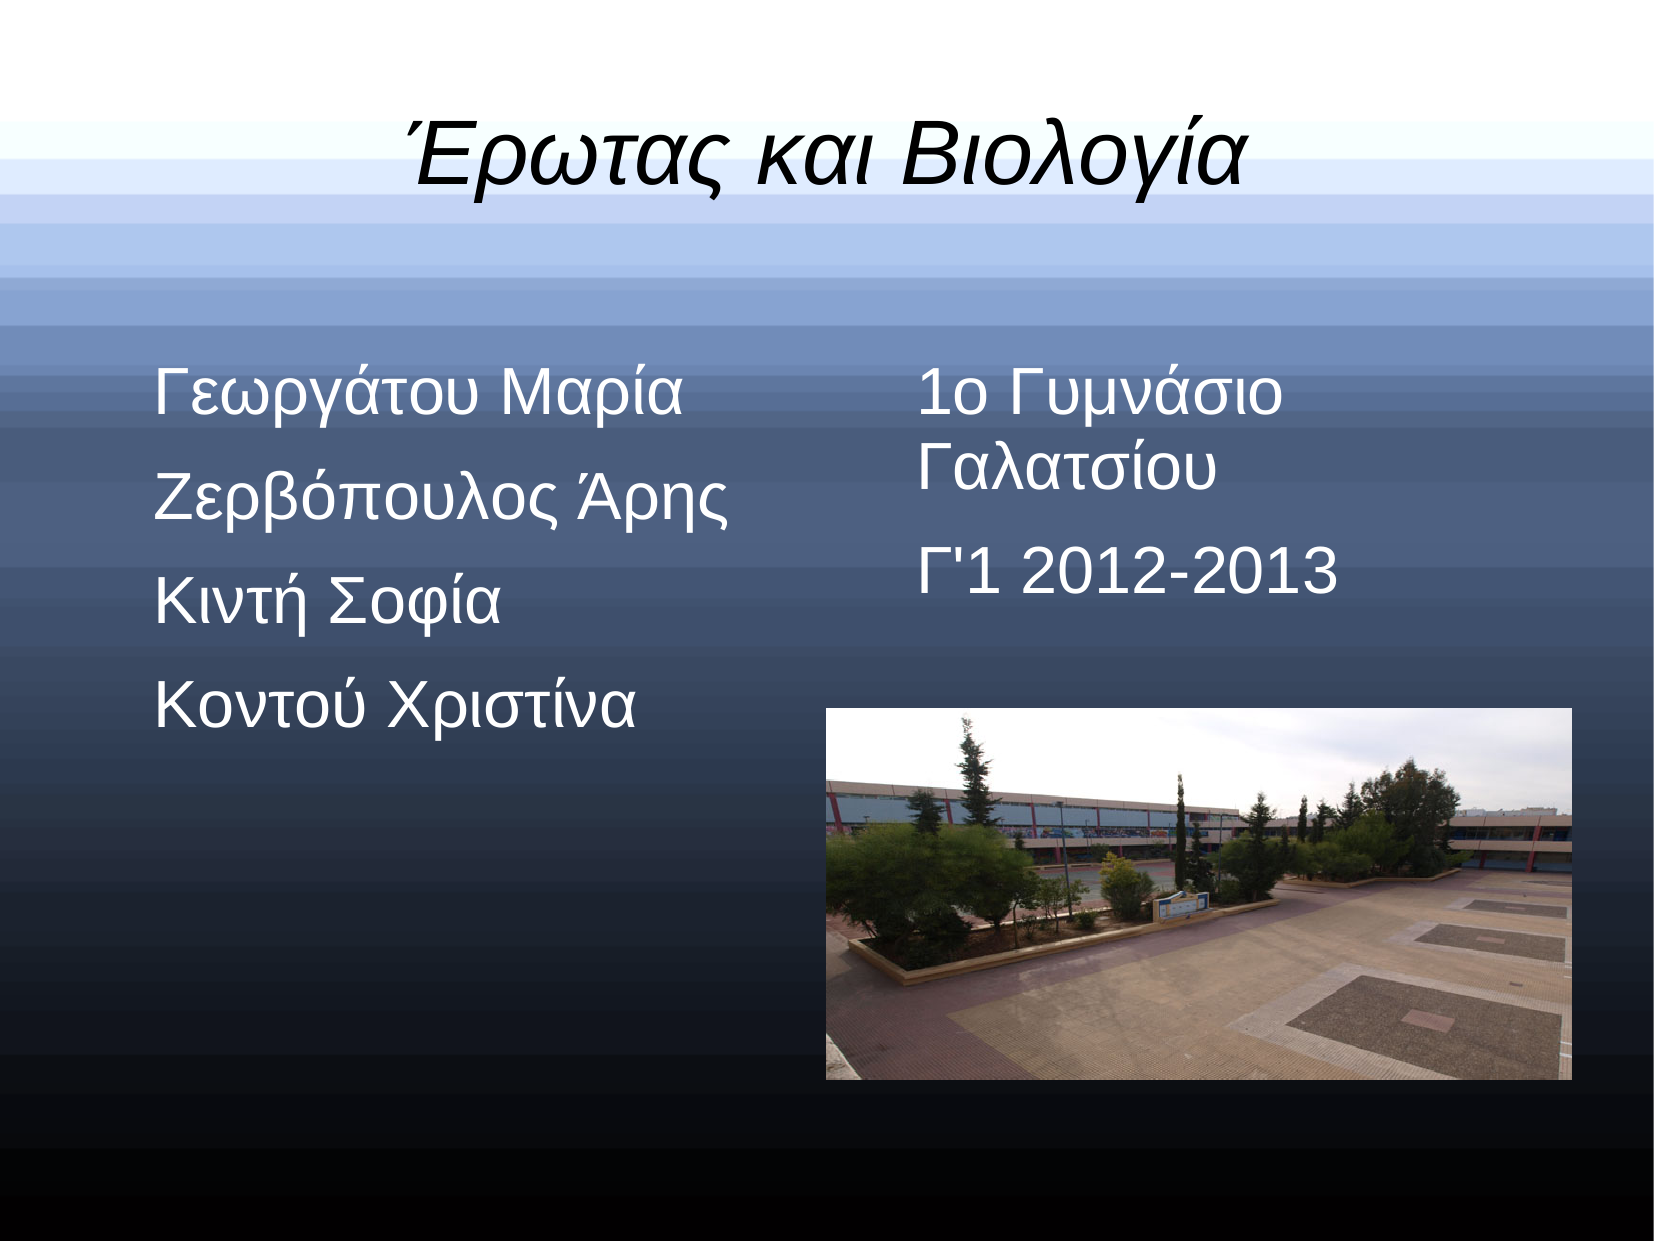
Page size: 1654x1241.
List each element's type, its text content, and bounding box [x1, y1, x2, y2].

title Έρωτας και Βιολογία [82, 49, 1571, 257]
list Γεωργάτου Μαρία Ζερβόπουλος Άρης Κιντή Σοφία Κοντού Χριστίνα [82, 354, 809, 1109]
picture [0, 0, 1654, 1241]
list 1ο Γυμνάσιο Γαλατσίου Γ'1 2012-2013 [845, 354, 1572, 708]
